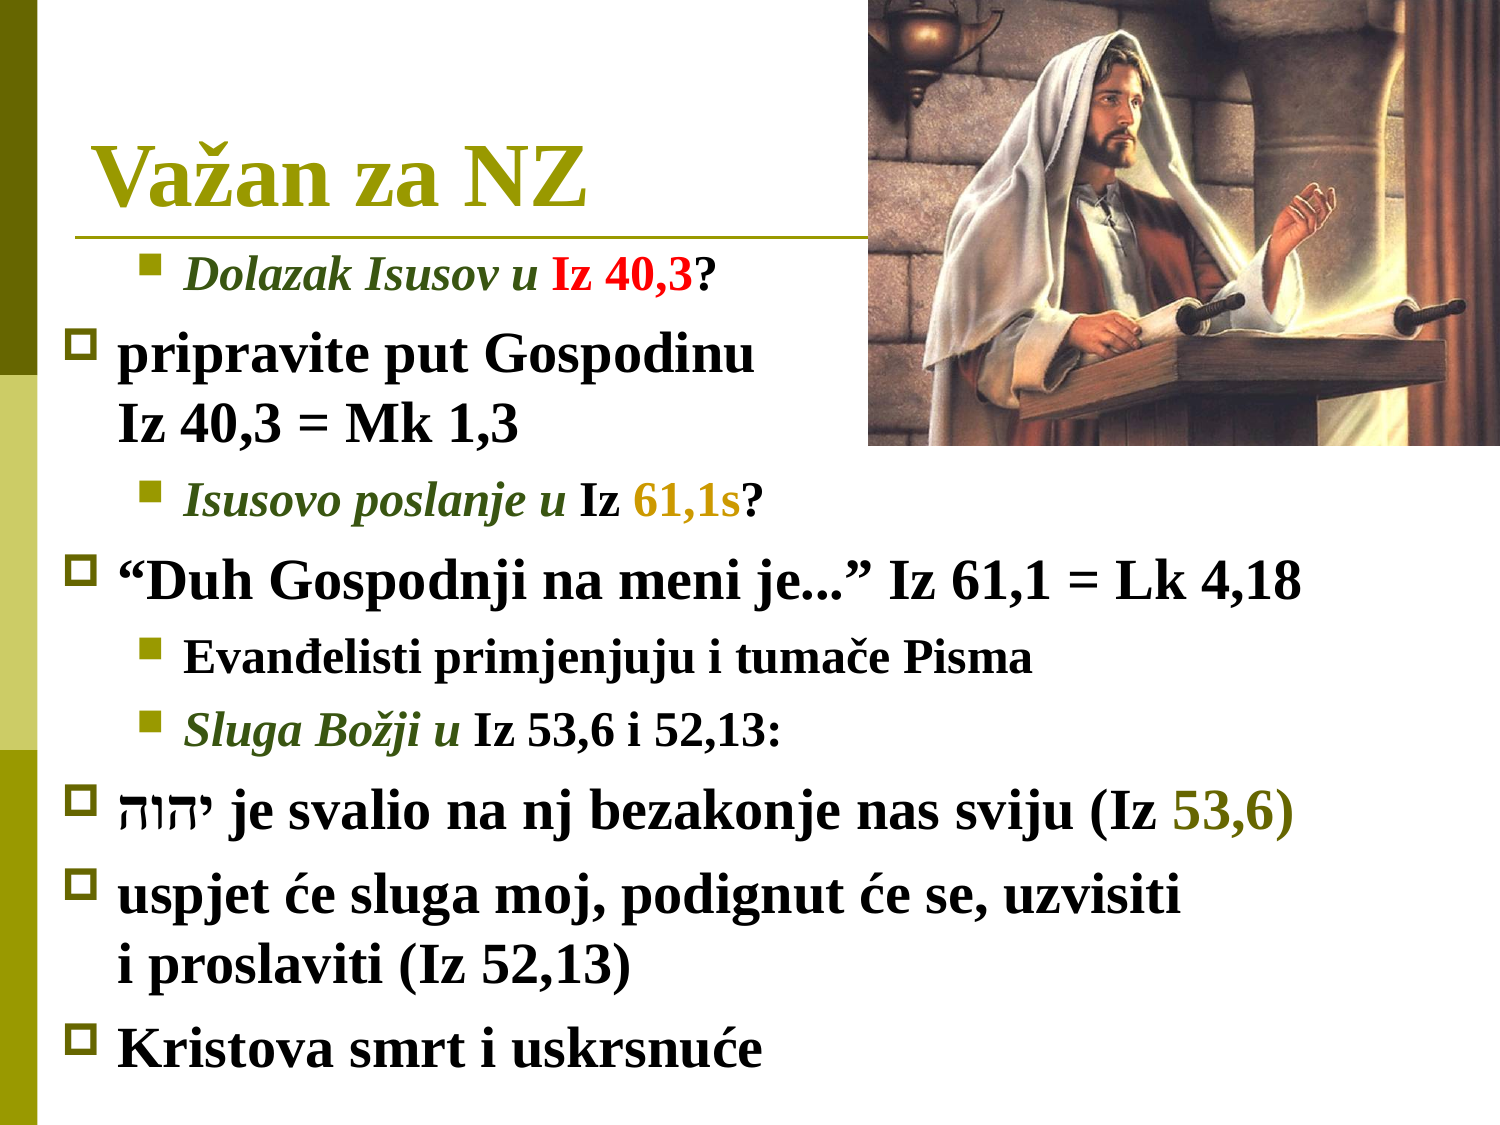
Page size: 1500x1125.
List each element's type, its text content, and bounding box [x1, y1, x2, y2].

title Važan za NZ [75, 45, 868, 232]
list Dolazak Isusov u Iz 40,3? pripravite put Gospodinu Iz 40,3 = Mk 1,3 Isusovo poslanje u Iz 61,1s? “Duh Gospodnji na meni je...” Iz 61,1 = Lk 4,18 Evanđelisti primjenjuju i tumače Pisma Sluga Božji u Iz 53,6 i 52,13: יהוה je svalio na nj bezakonje nas sviju (Iz 53,6) uspjet će sluga moj, podignut će se, uzvisiti i proslaviti (Iz 52,13) Kristova smrt i uskrsnuće [46, 232, 1463, 1125]
picture [868, 0, 1500, 446]
